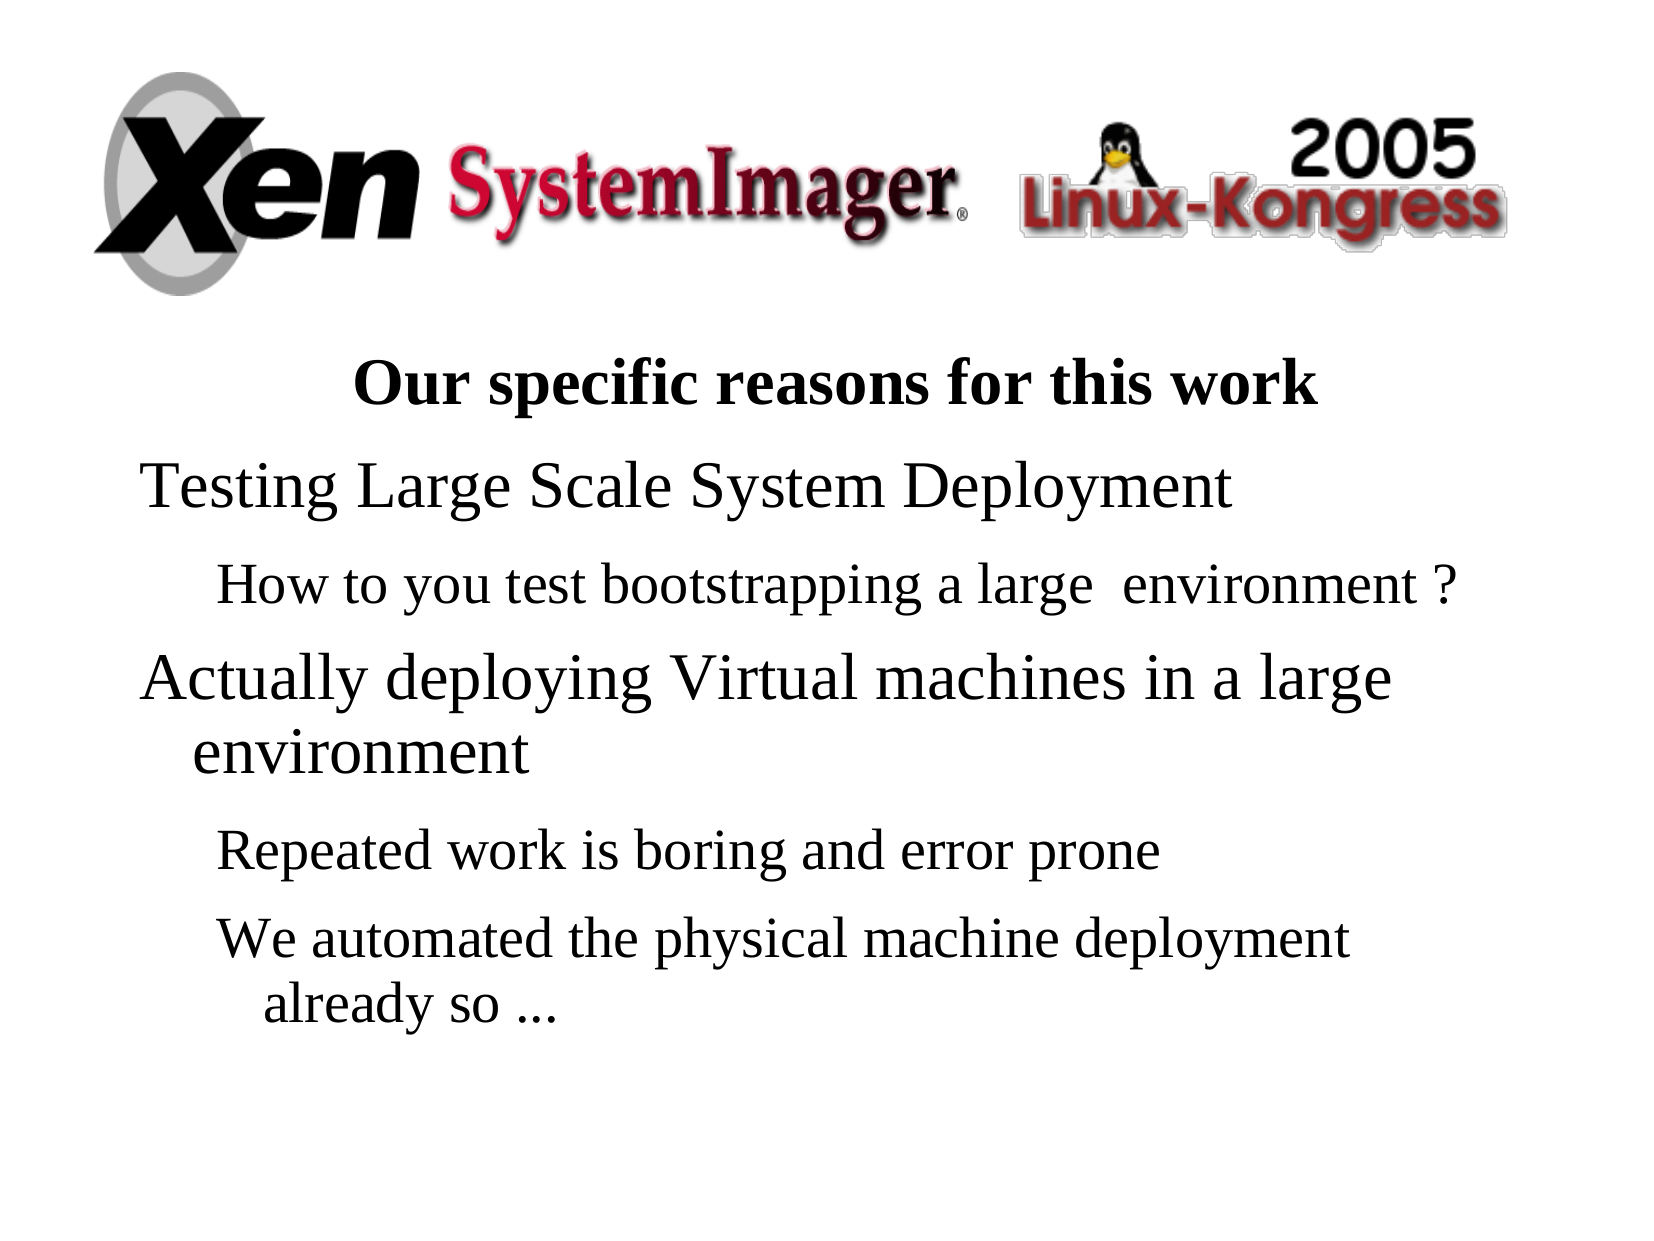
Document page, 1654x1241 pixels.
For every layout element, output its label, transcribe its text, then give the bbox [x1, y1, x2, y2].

list Our specific reasons for this work Testing Large Scale System Deployment How to you test bootstrapping a large environment ? Actually deploying Virtual machines in a large environment Repeated work is boring and error prone We automated the physical machine deployment already so ... [121, 344, 1534, 1181]
picture [445, 132, 971, 254]
picture [1006, 106, 1524, 265]
picture [93, 72, 420, 296]
